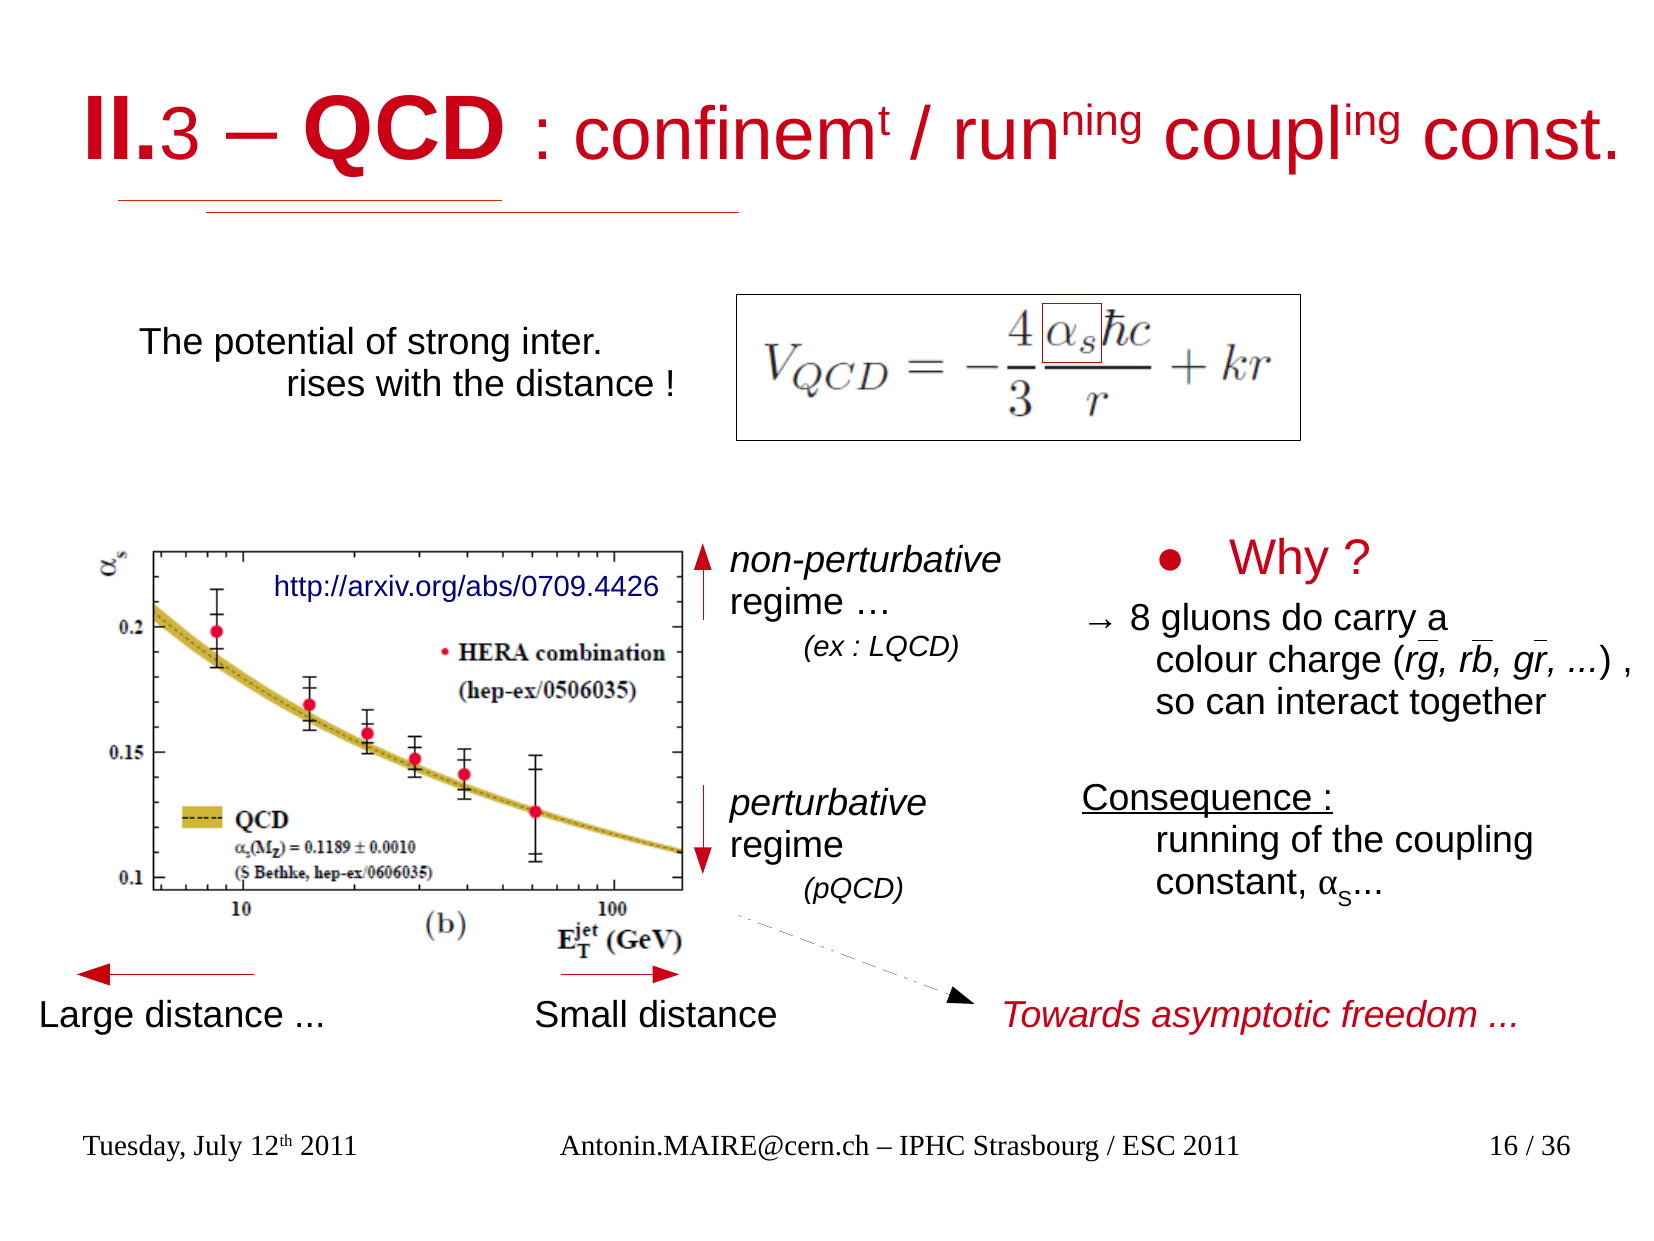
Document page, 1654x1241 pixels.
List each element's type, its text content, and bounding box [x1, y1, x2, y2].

text_box ● Why ? → 8 gluons do carry a colour charge (rg, rb, gr, ...) , so can interact together Consequence : running of the coupling constant, αS... [1066, 521, 1654, 919]
text_box Small distance [519, 986, 793, 1044]
text_box perturbative regime (pQCD) [714, 773, 953, 915]
text_box non-perturbative regime … (ex : LQCD) [714, 531, 1028, 673]
text_box Large distance ... [23, 986, 378, 1044]
text_box http://arxiv.org/abs/0709.4426 [259, 562, 675, 611]
text_box Towards asymptotic freedom ... [986, 986, 1536, 1044]
title II.3 – QCD : confinemt / running coupling const. [82, 49, 1625, 207]
picture [737, 294, 1300, 441]
picture [88, 545, 705, 963]
text_box The potential of strong inter. rises with the distance ! [124, 312, 691, 412]
